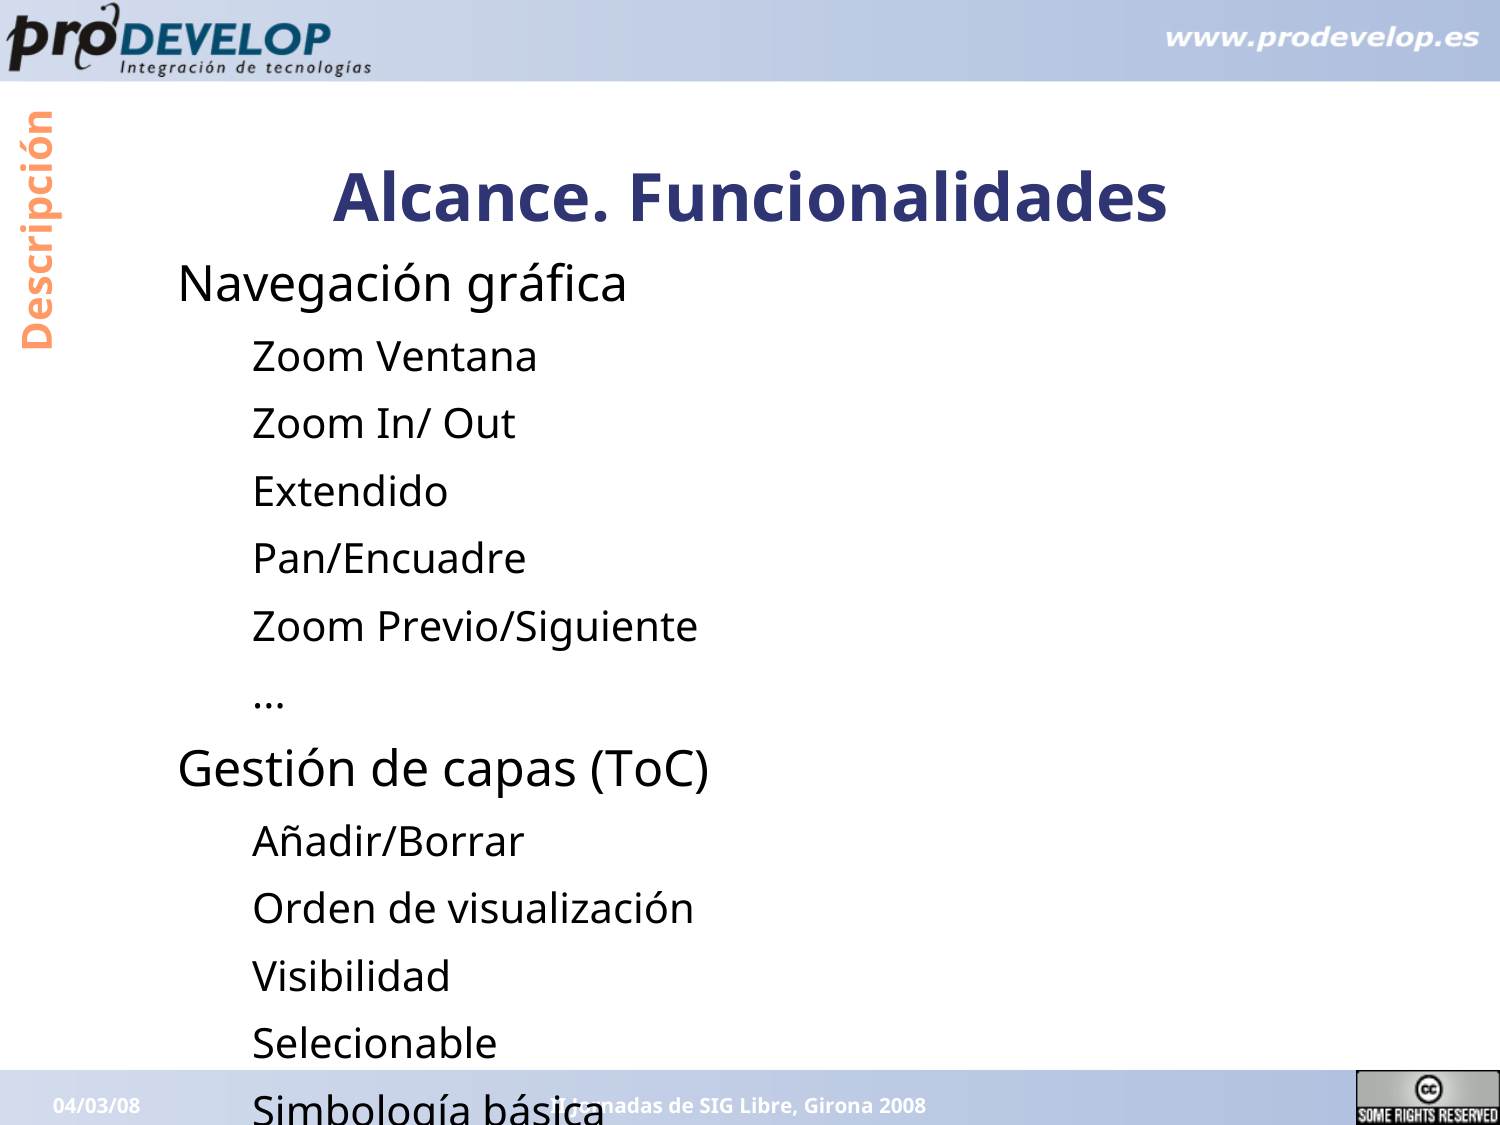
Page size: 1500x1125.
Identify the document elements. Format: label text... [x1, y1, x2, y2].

title Alcance. Funcionalidades [76, 101, 1427, 290]
picture [0, 0, 1500, 1125]
title Descripción [0, 76, 71, 384]
list Navegación gráfica Zoom Ventana Zoom In/ Out Extendido Pan/Encuadre Zoom Previo/Siguiente ... Gestión de capas (ToC) Añadir/Borrar Orden de visualización Visibilidad Selecionable Simbología básica ... [177, 248, 1418, 1125]
